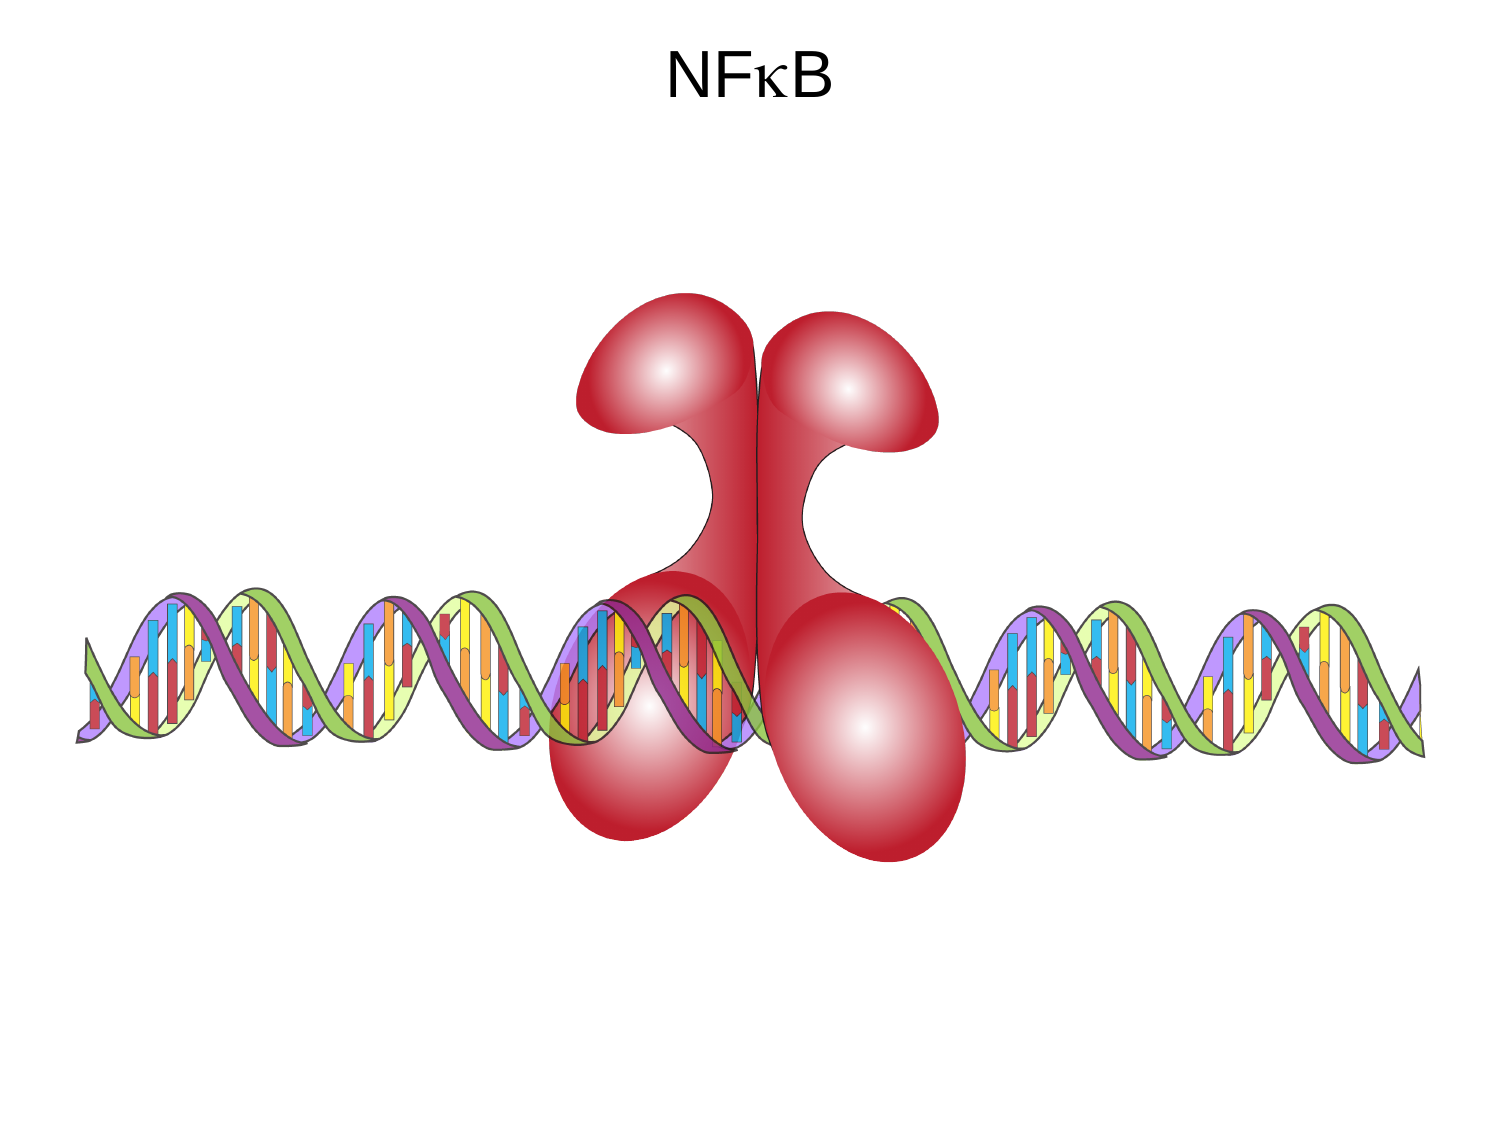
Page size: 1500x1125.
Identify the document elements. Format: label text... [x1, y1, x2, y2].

picture [75, 292, 1426, 863]
title NFB [75, 23, 1426, 119]
